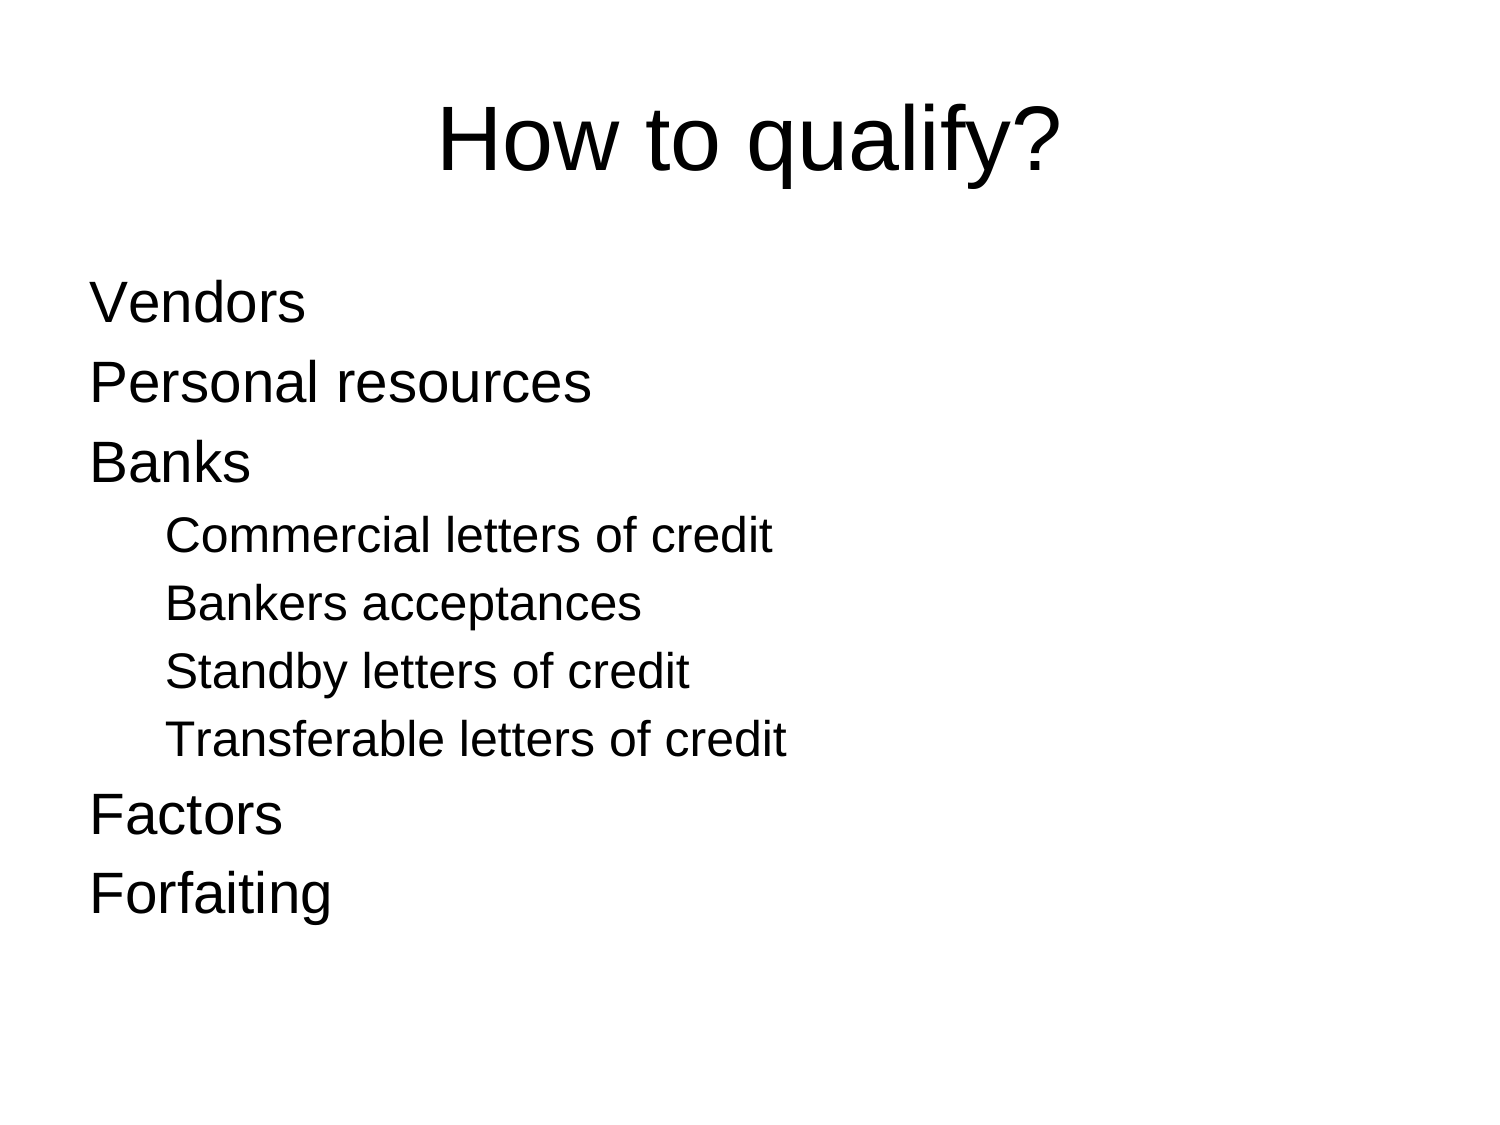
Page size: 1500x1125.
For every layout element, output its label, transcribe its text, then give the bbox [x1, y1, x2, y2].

list Vendors Personal resources Banks Commercial letters of credit Bankers acceptances Standby letters of credit Transferable letters of credit Factors Forfaiting [75, 262, 1426, 1061]
title How to qualify? [75, 45, 1426, 233]
